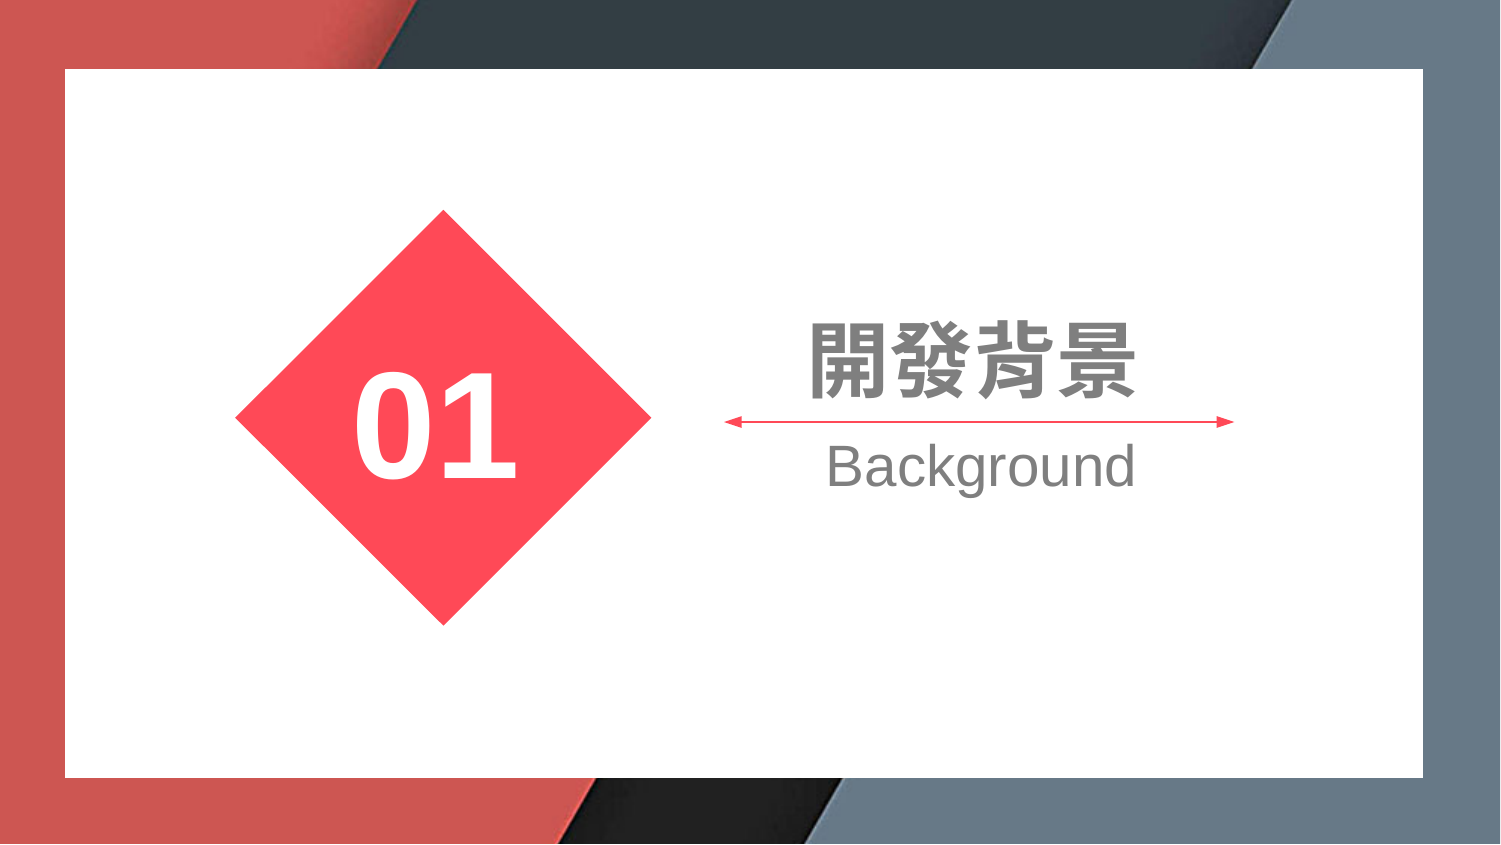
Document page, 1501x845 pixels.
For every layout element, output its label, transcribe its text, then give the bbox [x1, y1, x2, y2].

picture [0, 0, 1501, 844]
text_box Background [815, 423, 1152, 505]
text_box 開發背景 [807, 308, 1152, 409]
text_box [65, 69, 1423, 778]
text_box 01 [336, 326, 535, 510]
